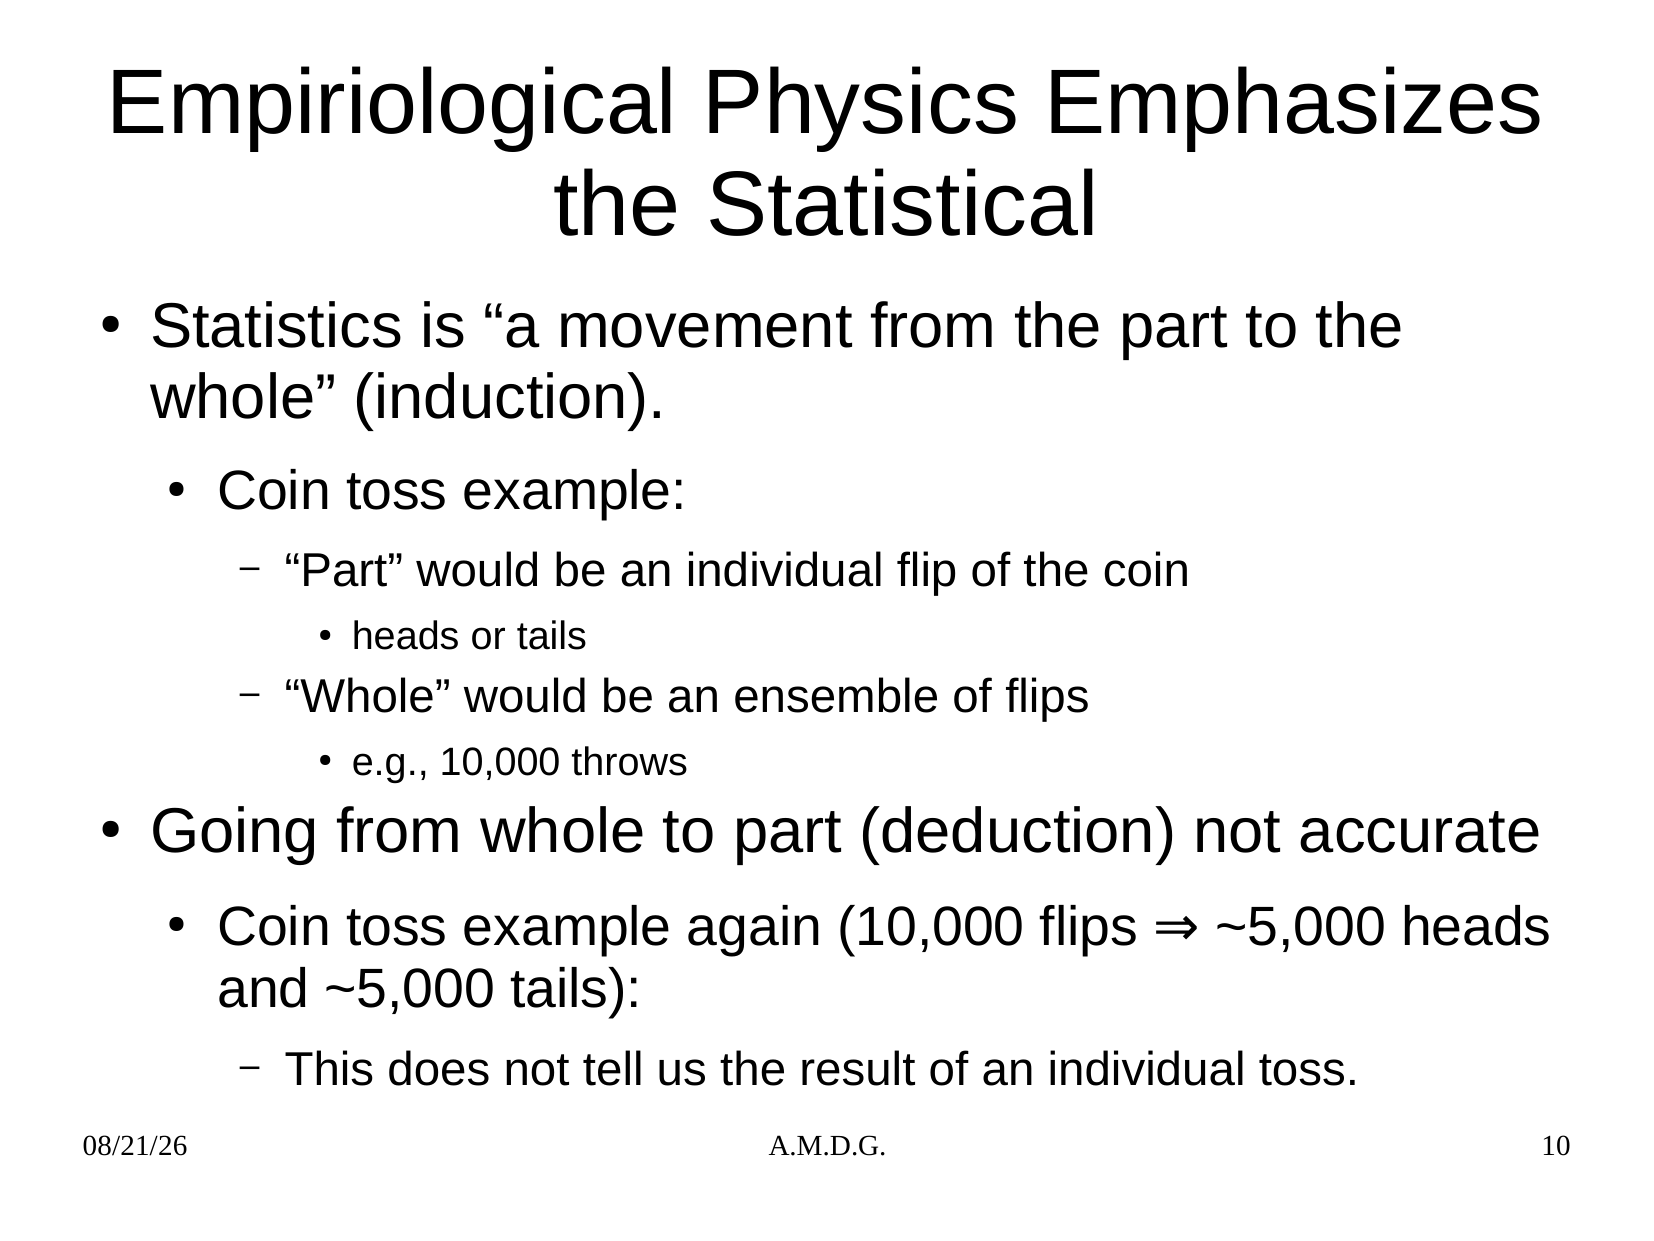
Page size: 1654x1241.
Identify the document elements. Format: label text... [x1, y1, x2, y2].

title Empiriological Physics Emphasizes the Statistical [82, 49, 1571, 257]
list Statistics is “a movement from the part to the whole” (induction). Coin toss example: “Part” would be an individual flip of the coin heads or tails “Whole” would be an ensemble of flips e.g., 10,000 throws Going from whole to part (deduction) not accurate Coin toss example again (10,000 flips ⇒ ~5,000 heads and ~5,000 tails): This does not tell us the result of an individual toss. [82, 290, 1571, 1109]
